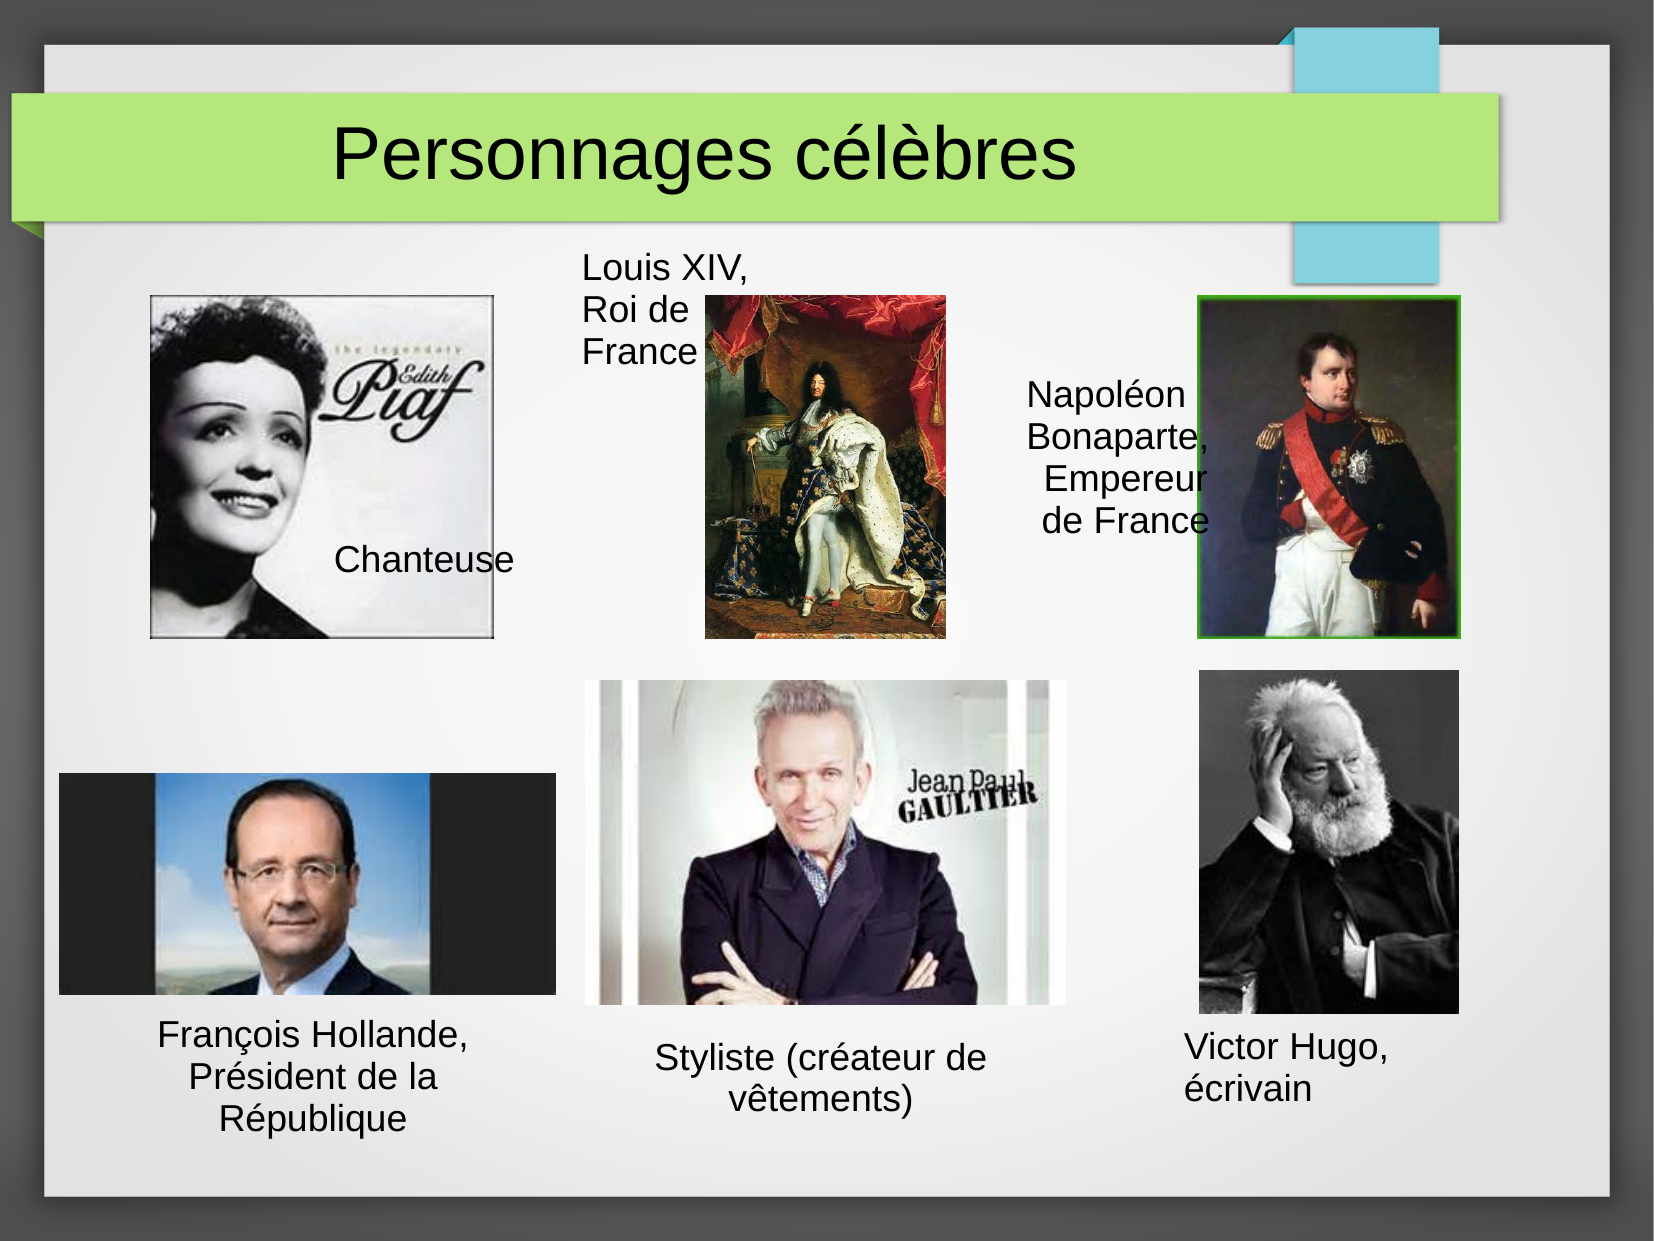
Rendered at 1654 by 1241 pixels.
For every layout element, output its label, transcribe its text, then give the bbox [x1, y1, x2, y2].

text_box François Hollande, Président de la République [106, 1006, 520, 1189]
title Personnages célèbres [82, 94, 1264, 213]
text_box Victor Hugo, écrivain [1169, 1017, 1465, 1117]
text_box Styliste (créateur de vêtements) [590, 1028, 1052, 1170]
picture [0, 0, 1654, 1241]
text_box Napoléon Bonaparte, Empereur de France [1011, 366, 1241, 550]
text_box Louis XIV, Roi de France [566, 238, 800, 390]
text_box Chanteuse [318, 531, 567, 591]
